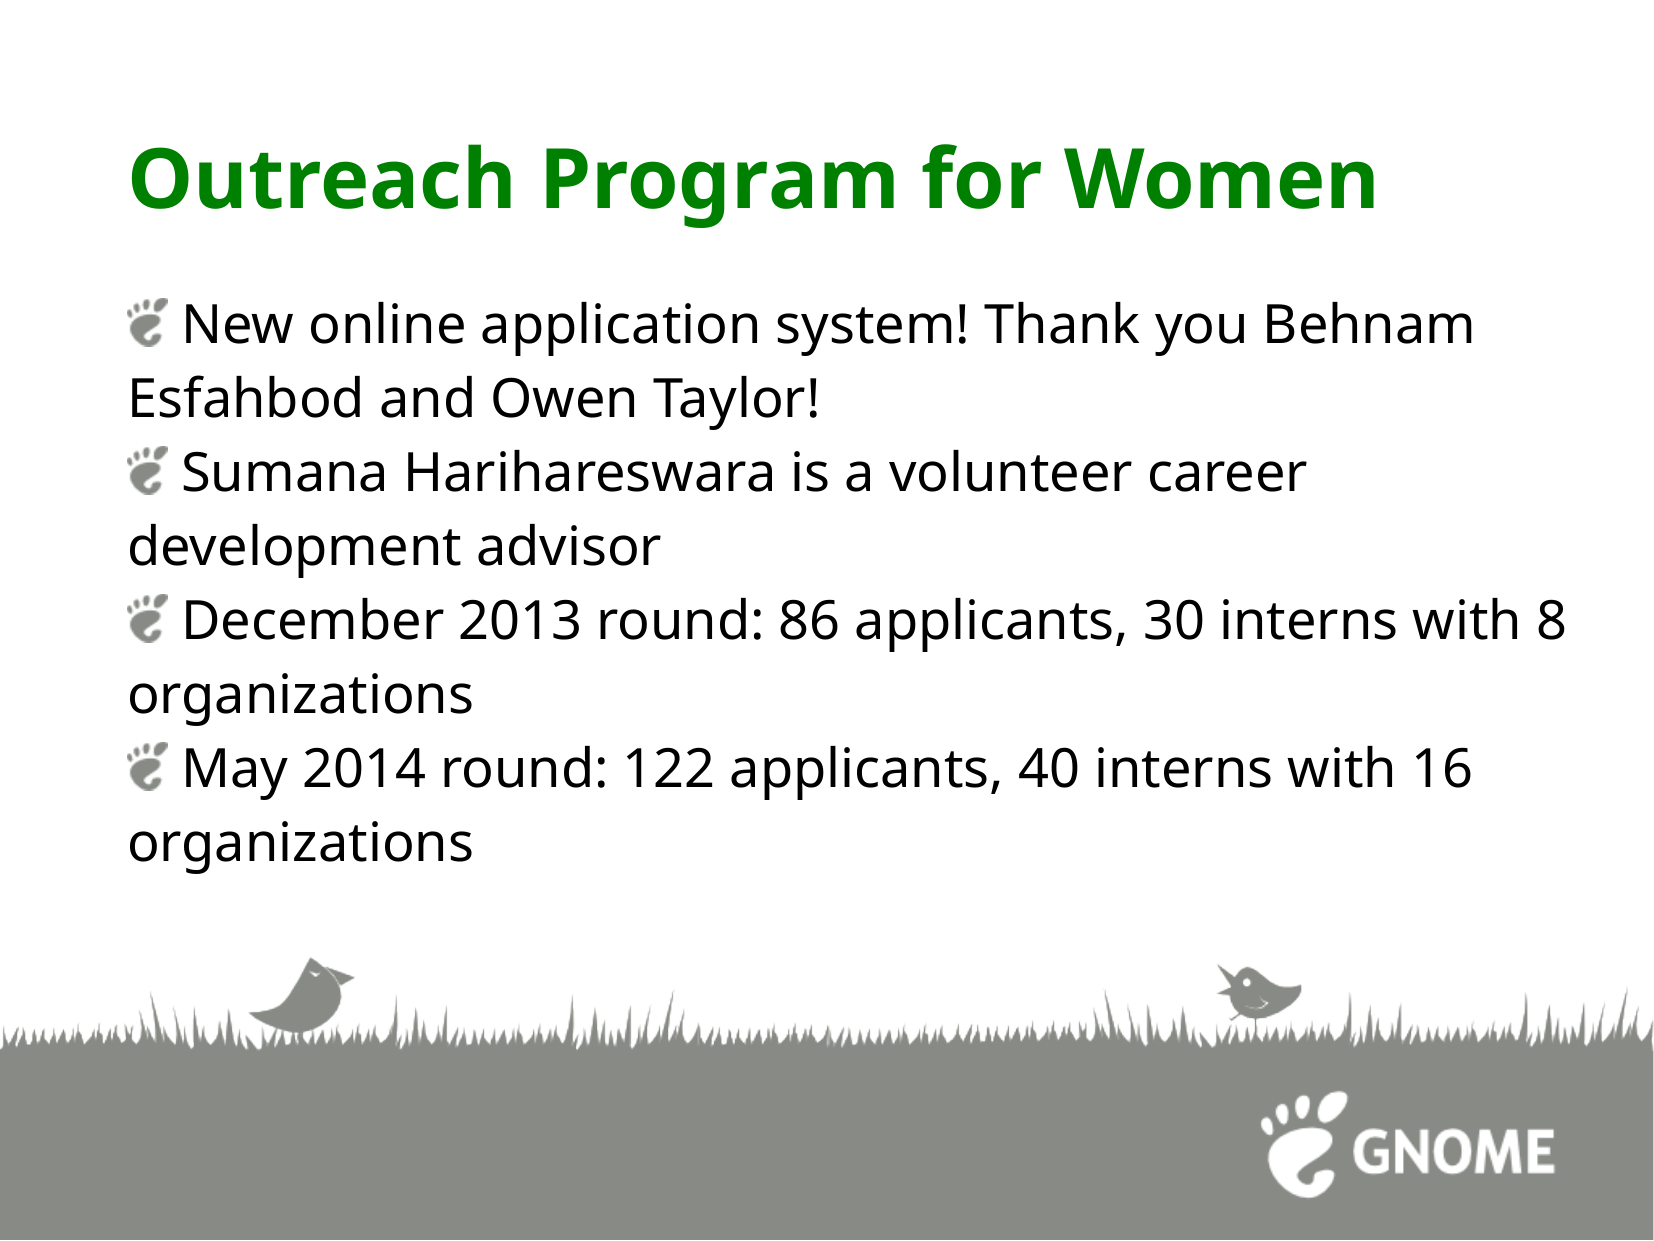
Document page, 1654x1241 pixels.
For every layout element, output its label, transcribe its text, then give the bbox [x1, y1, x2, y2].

text_box New online application system! Thank you Behnam Esfahbod and Owen Taylor! Sumana Harihareswara is a volunteer career development advisor December 2013 round: 86 applicants, 30 interns with 8 organizations May 2014 round: 122 applicants, 40 interns with 16 organizations [112, 277, 1654, 1086]
text_box Outreach Program for Women [112, 112, 1654, 239]
picture [0, 0, 1654, 1241]
